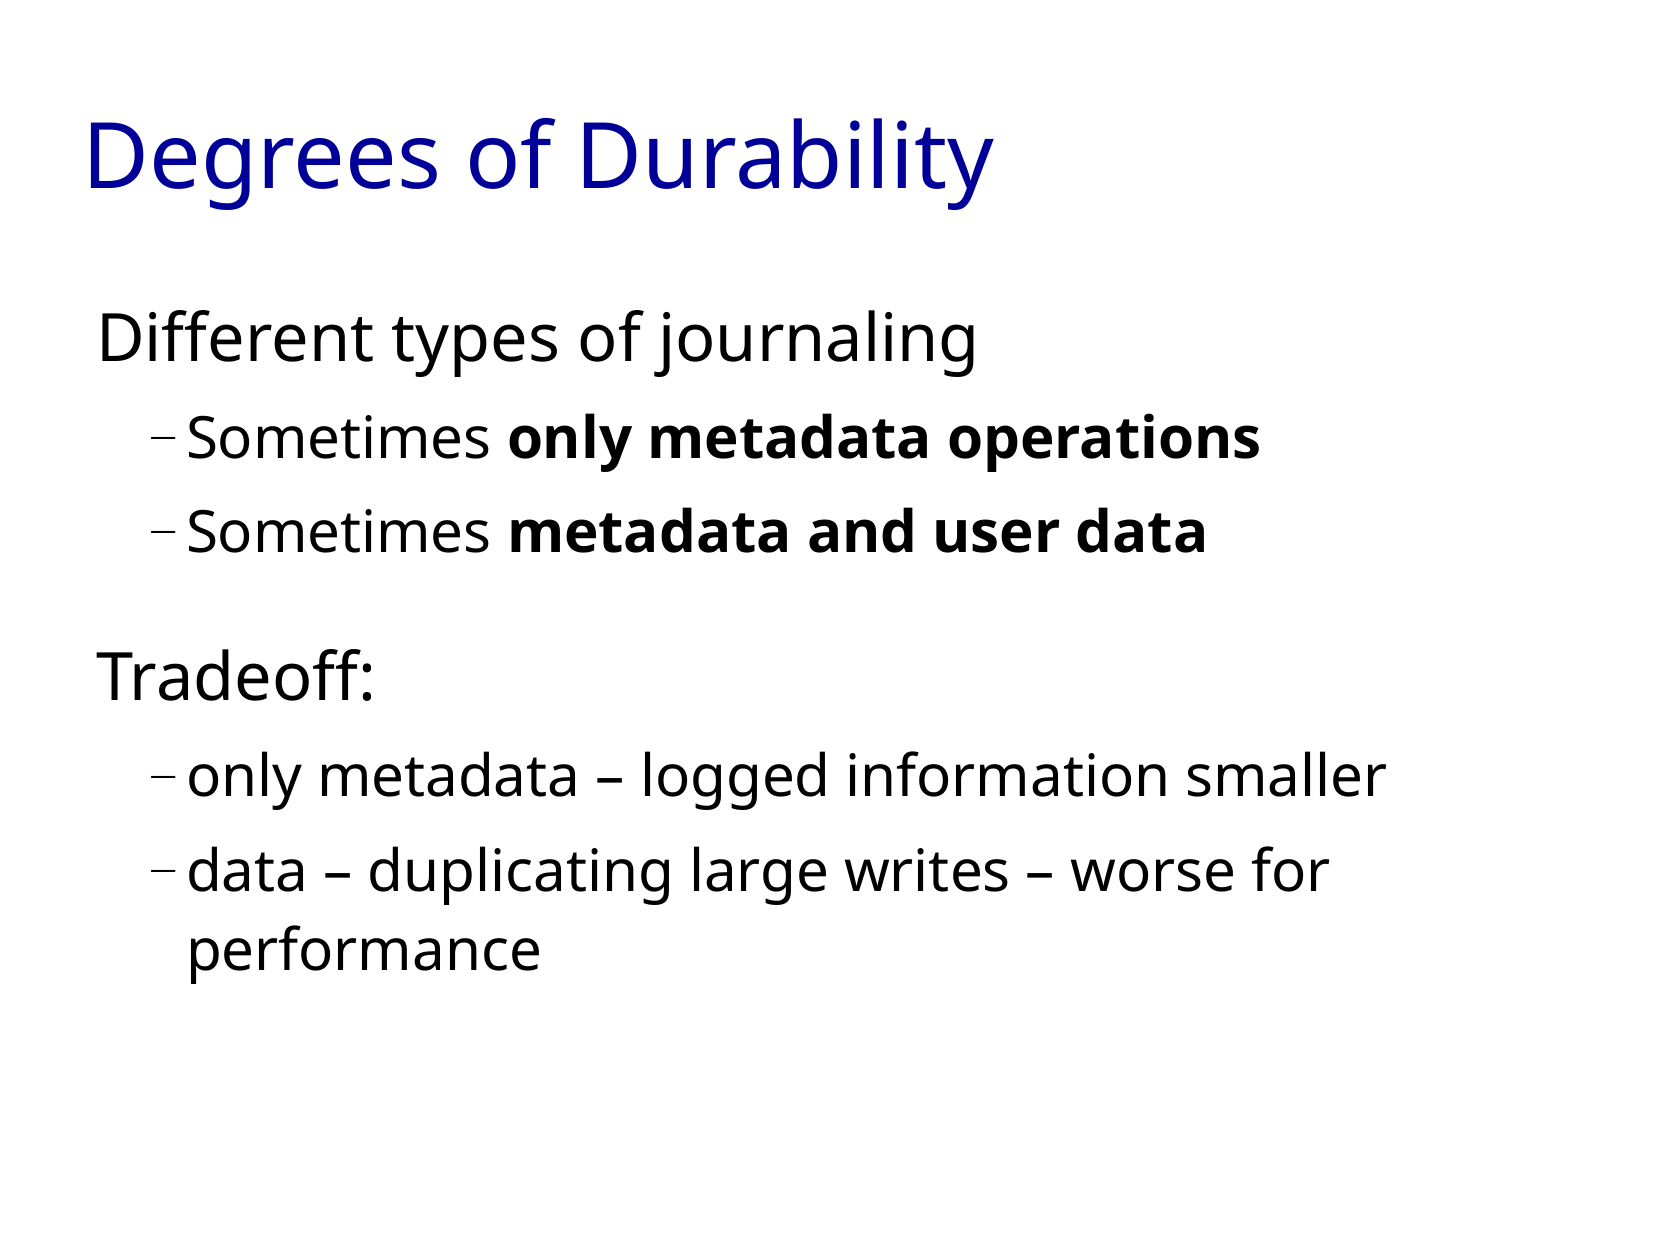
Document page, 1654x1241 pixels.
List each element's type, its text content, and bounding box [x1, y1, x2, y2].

title Degrees of Durability [82, 49, 1571, 257]
list Different types of journaling Sometimes only metadata operations Sometimes metadata and user data Tradeoff: only metadata – logged information smaller data – duplicating large writes – worse for performance [60, 290, 1571, 1096]
